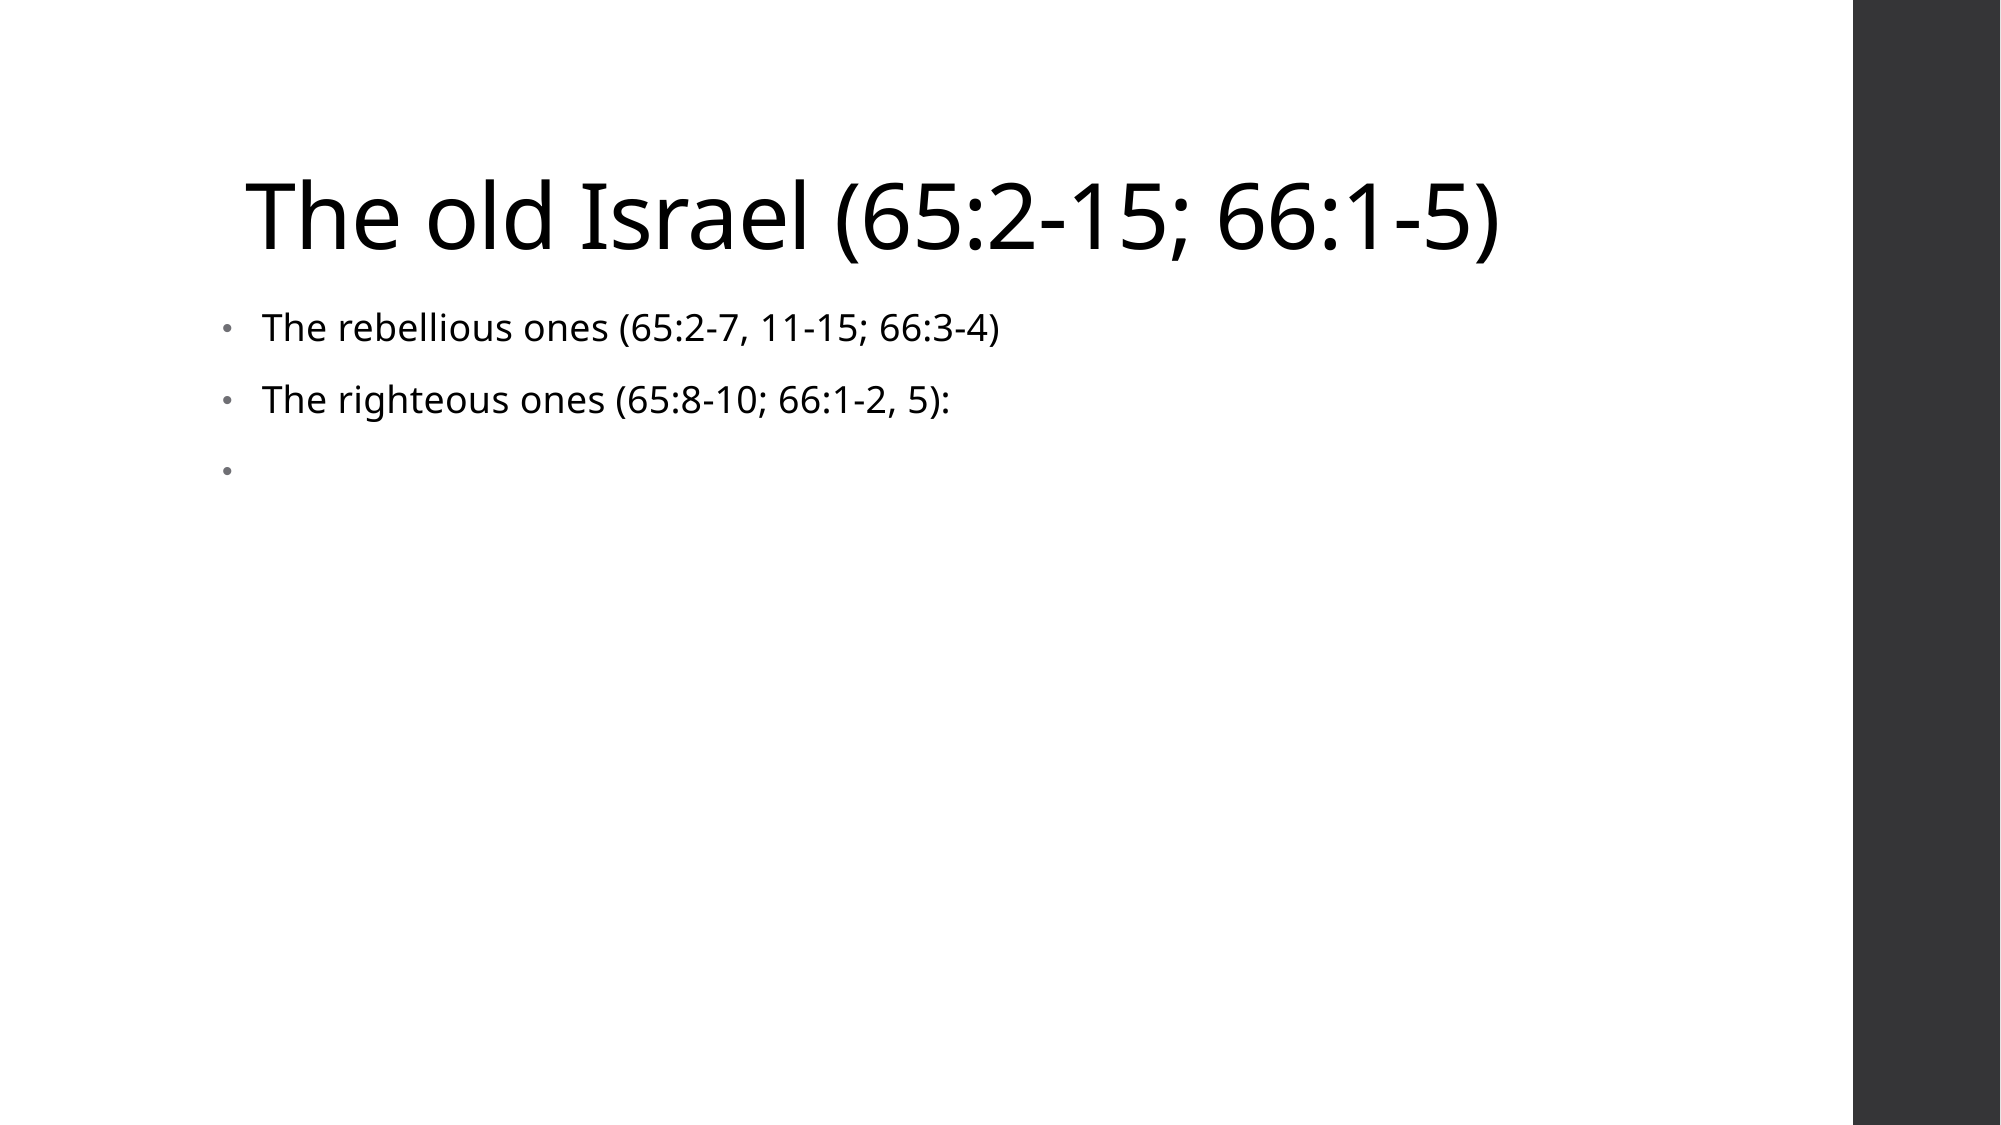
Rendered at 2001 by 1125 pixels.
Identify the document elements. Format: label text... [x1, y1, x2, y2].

list The rebellious ones (65:2-7, 11-15; 66:3-4) The righteous ones (65:8-10; 66:1-2, 5): [206, 299, 1617, 1014]
title The old Israel (65:2-15; 66:1-5) [206, 60, 1797, 278]
